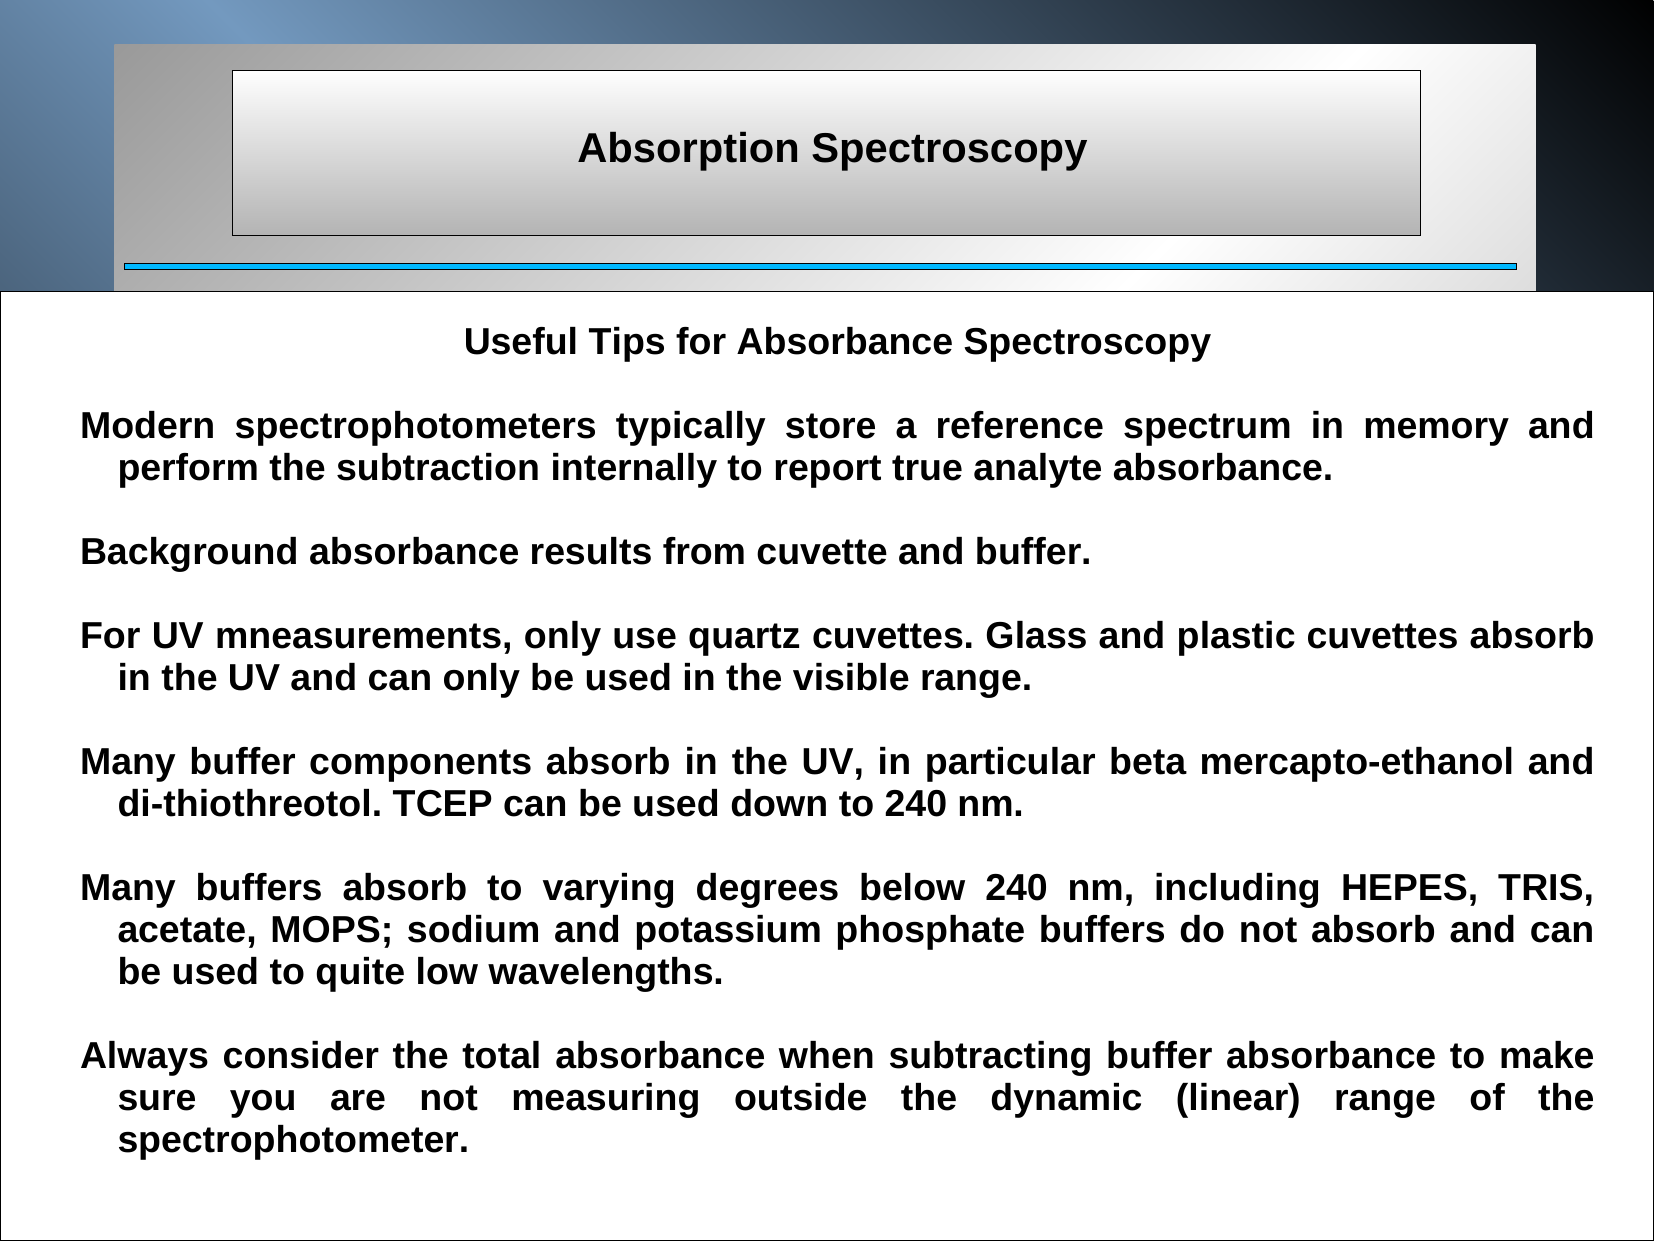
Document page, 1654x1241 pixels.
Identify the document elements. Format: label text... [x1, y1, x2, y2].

text_box [0, 291, 1654, 1241]
text_box [232, 70, 1421, 236]
text_box Absorption Spectroscopy [280, 124, 1385, 187]
text_box Useful Tips for Absorbance Spectroscopy Modern spectrophotometers typically store a reference spectrum in memory and perform the subtraction internally to report true analyte absorbance. Background absorbance results from cuvette and buffer. For UV mneasurements, only use quartz cuvettes. Glass and plastic cuvettes absorb in the UV and can only be used in the visible range. Many buffer components absorb in the UV, in particular beta mercapto-ethanol and di-thiothreotol. TCEP can be used down to 240 nm. Many buffers absorb to varying degrees below 240 nm, including HEPES, TRIS, acetate, MOPS; sodium and potassium phosphate buffers do not absorb and can be used to quite low wavelengths. Always consider the total absorbance when subtracting buffer absorbance to make sure you are not measuring outside the dynamic (linear) range of the spectrophotometer. [79, 320, 1596, 1241]
text_box [124, 263, 1517, 270]
